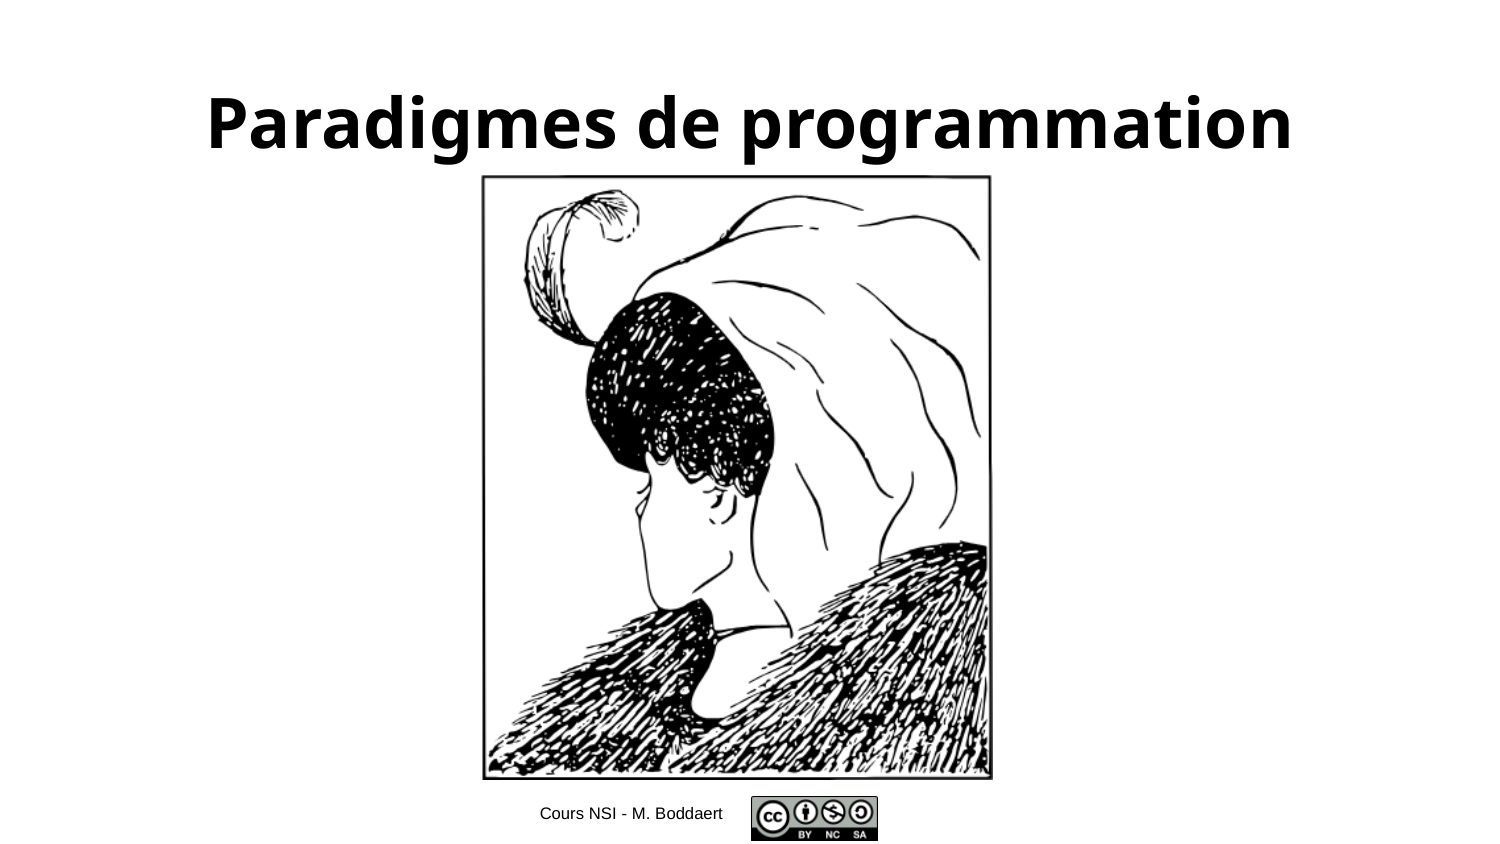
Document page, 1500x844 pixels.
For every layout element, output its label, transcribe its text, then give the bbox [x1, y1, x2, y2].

title Paradigmes de programmation [51, 63, 1449, 178]
picture [751, 796, 878, 841]
picture [480, 174, 993, 780]
